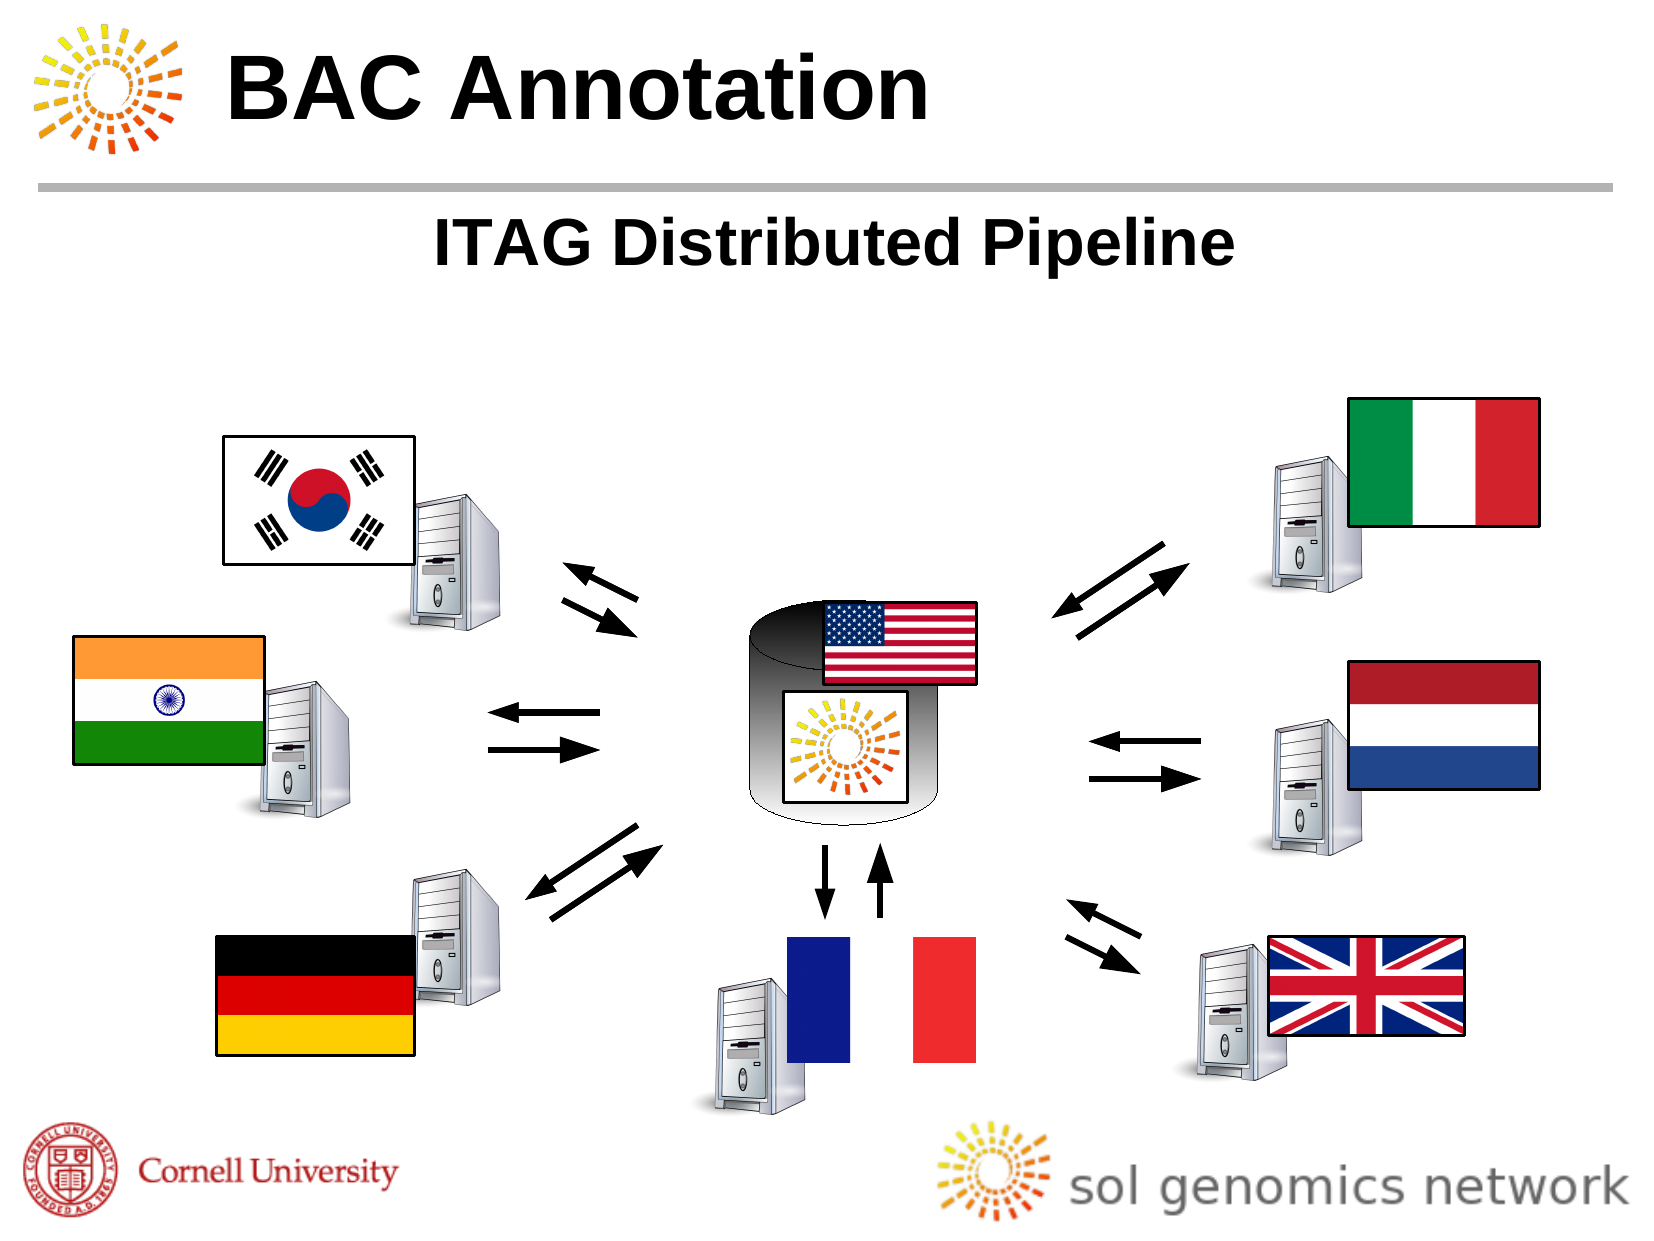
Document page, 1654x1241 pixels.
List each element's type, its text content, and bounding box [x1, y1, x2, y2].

picture [1162, 937, 1313, 1088]
picture [218, 937, 413, 1055]
picture [225, 437, 413, 563]
picture [921, 1116, 1642, 1229]
list ITAG Distributed Pipeline [82, 205, 1571, 338]
picture [680, 937, 976, 1122]
picture [784, 692, 906, 801]
picture [824, 603, 975, 683]
title BAC Annotation [225, 34, 1571, 142]
picture [225, 674, 376, 826]
picture [1350, 400, 1538, 526]
picture [375, 487, 526, 638]
picture [375, 862, 526, 1013]
text_box [749, 600, 938, 826]
picture [1350, 662, 1538, 788]
picture [1237, 712, 1388, 863]
picture [11, 1110, 423, 1230]
picture [75, 637, 263, 763]
picture [1237, 449, 1388, 601]
picture [1269, 937, 1463, 1034]
picture [32, 22, 184, 156]
